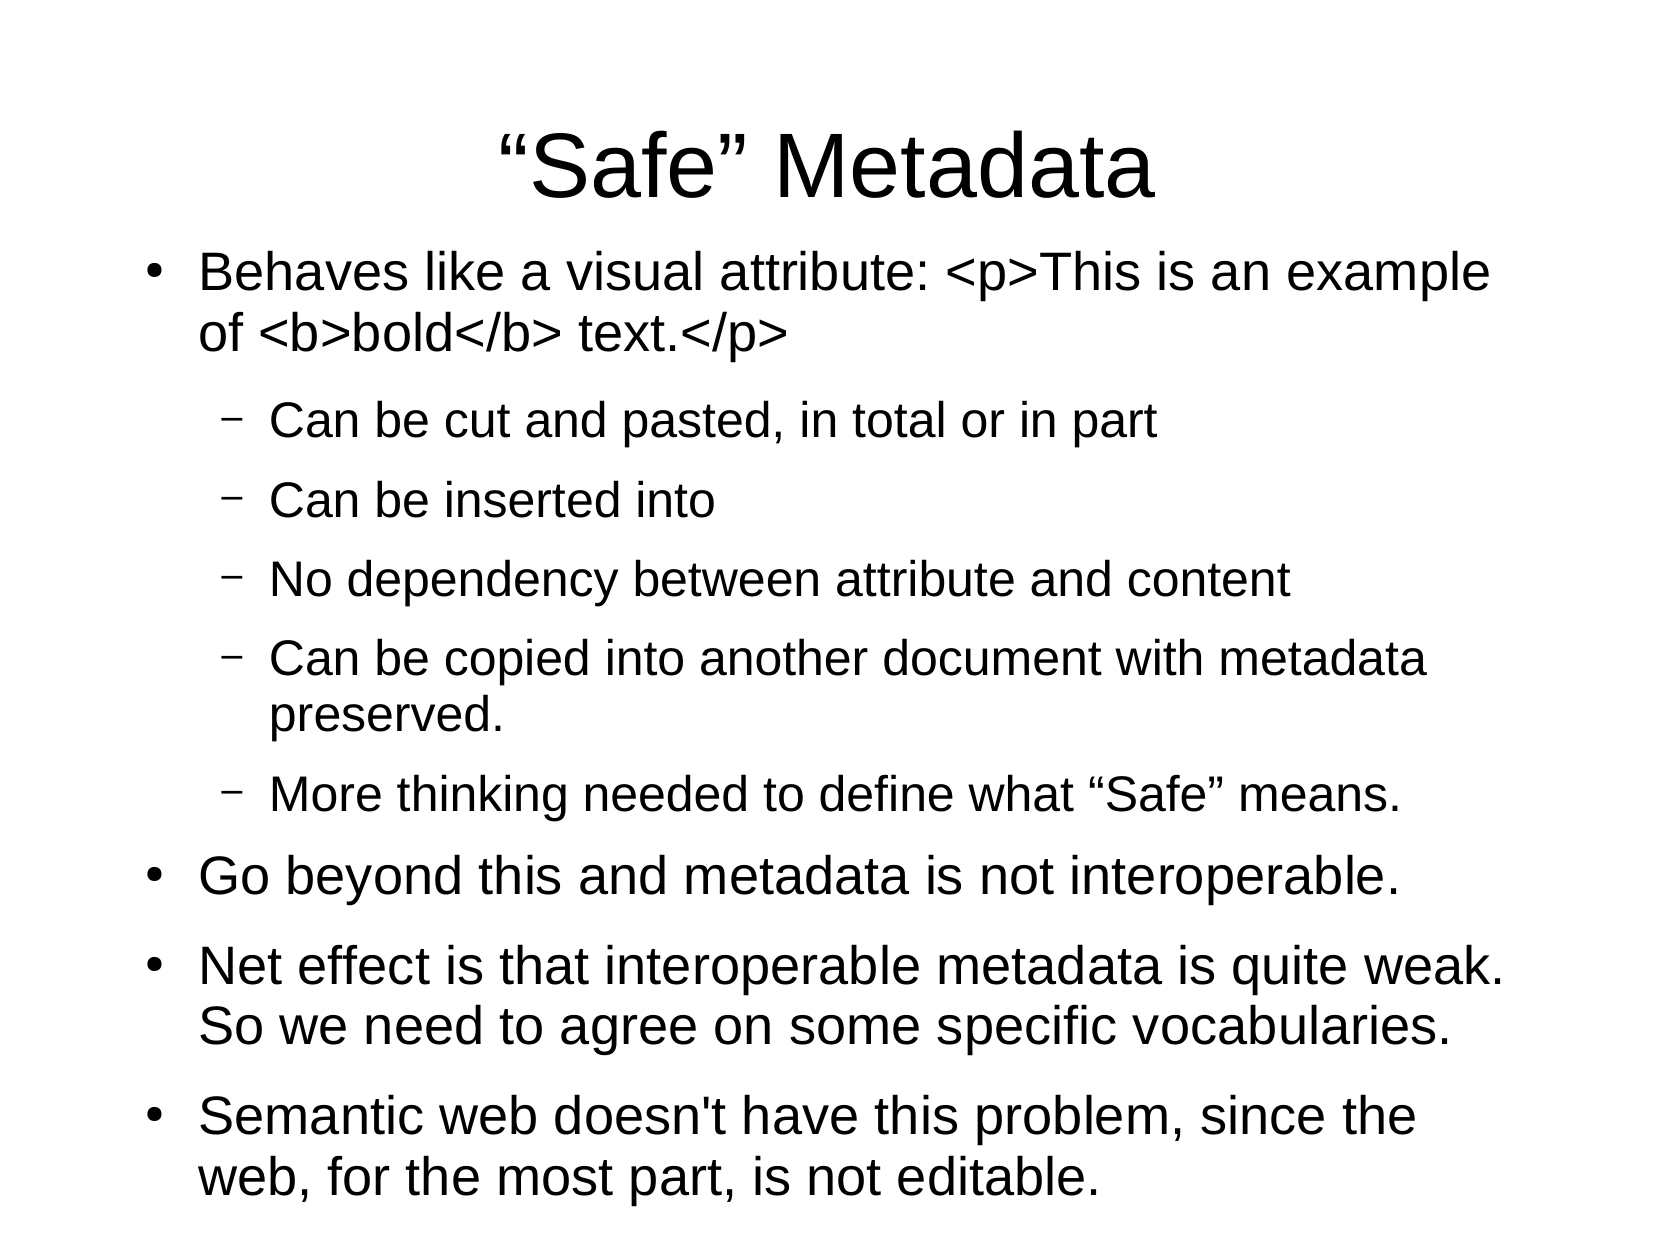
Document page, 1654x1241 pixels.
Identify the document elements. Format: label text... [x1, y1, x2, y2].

title “Safe” Metadata [121, 60, 1534, 271]
list Behaves like a visual attribute: <p>This is an example of <b>bold</b> text.</p> Can be cut and pasted, in total or in part Can be inserted into No dependency between attribute and content Can be copied into another document with metadata preserved. More thinking needed to define what “Safe” means. Go beyond this and metadata is not interoperable. Net effect is that interoperable metadata is quite weak. So we need to agree on some specific vocabularies. Semantic web doesn't have this problem, since the web, for the most part, is not editable. [127, 241, 1540, 1241]
